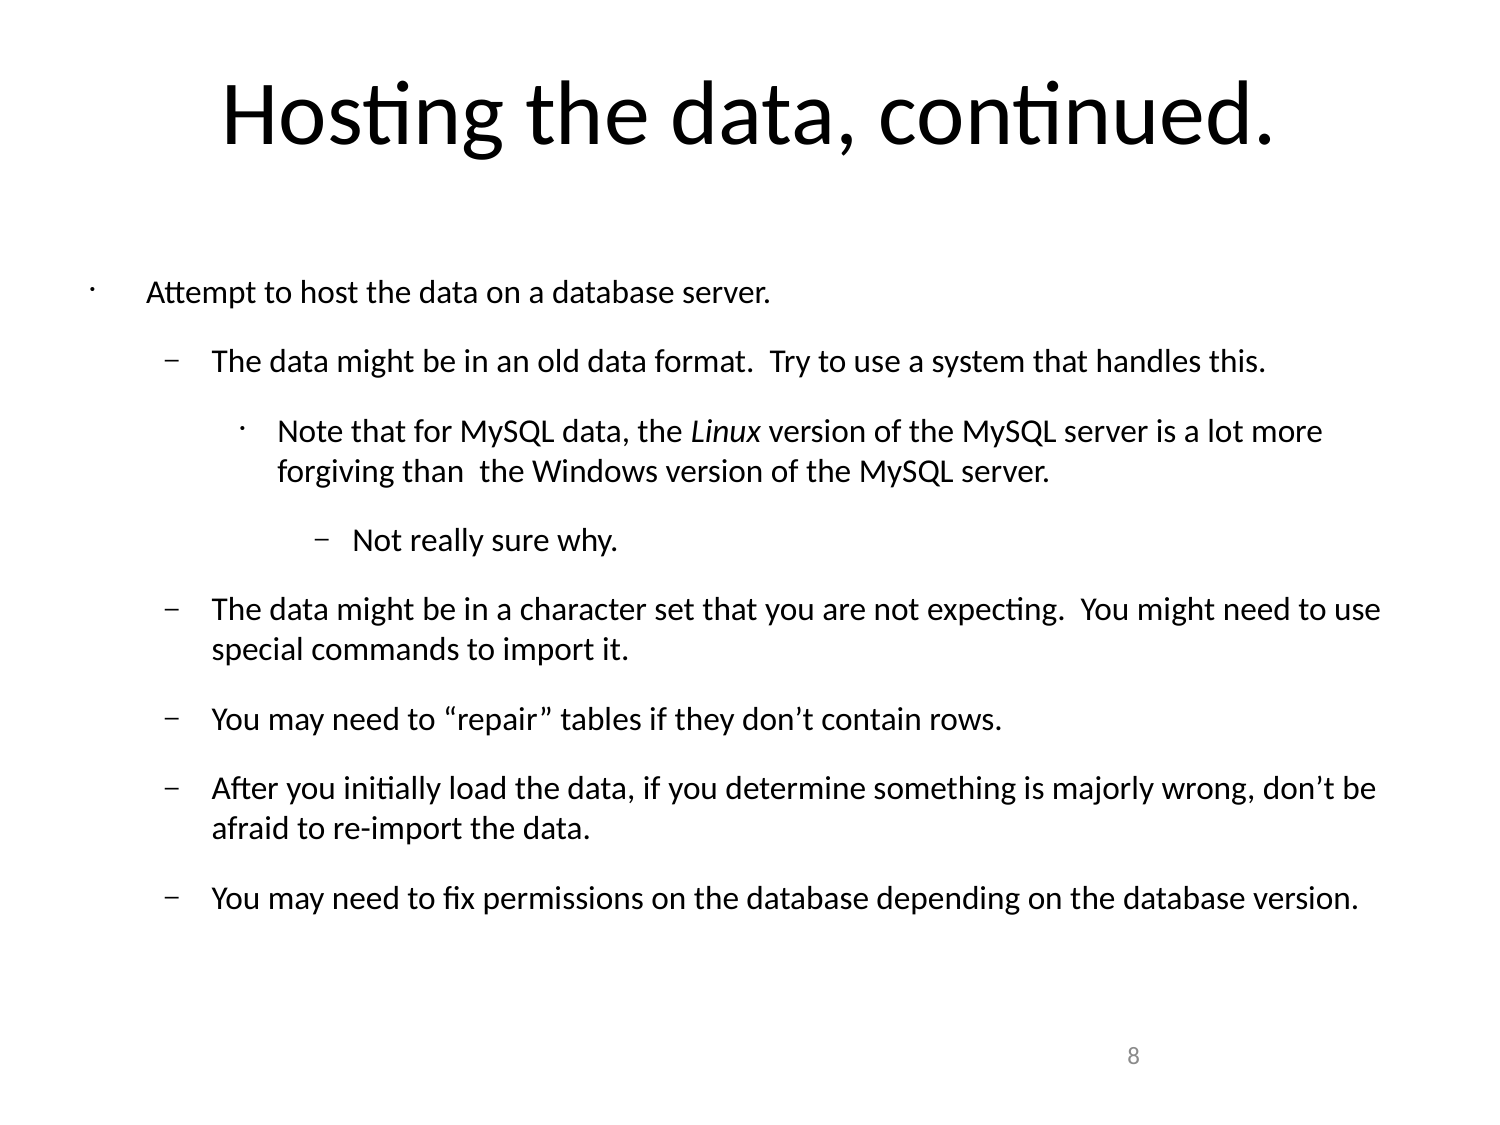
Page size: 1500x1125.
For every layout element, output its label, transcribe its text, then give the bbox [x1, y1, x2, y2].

title Hosting the data, continued. [75, 45, 1425, 233]
list Attempt to host the data on a database server. The data might be in an old data format. Try to use a system that handles this. Note that for MySQL data, the Linux version of the MySQL server is a lot more forgiving than the Windows version of the MySQL server. Not really sure why. The data might be in a character set that you are not expecting. You might need to use special commands to import it. You may need to “repair” tables if they don’t contain rows. After you initially load the data, if you determine something is majorly wrong, don’t be afraid to re-import the data. You may need to fix permissions on the database depending on the database version. [75, 262, 1425, 1005]
text_box <number> [1112, 1024, 1463, 1085]
